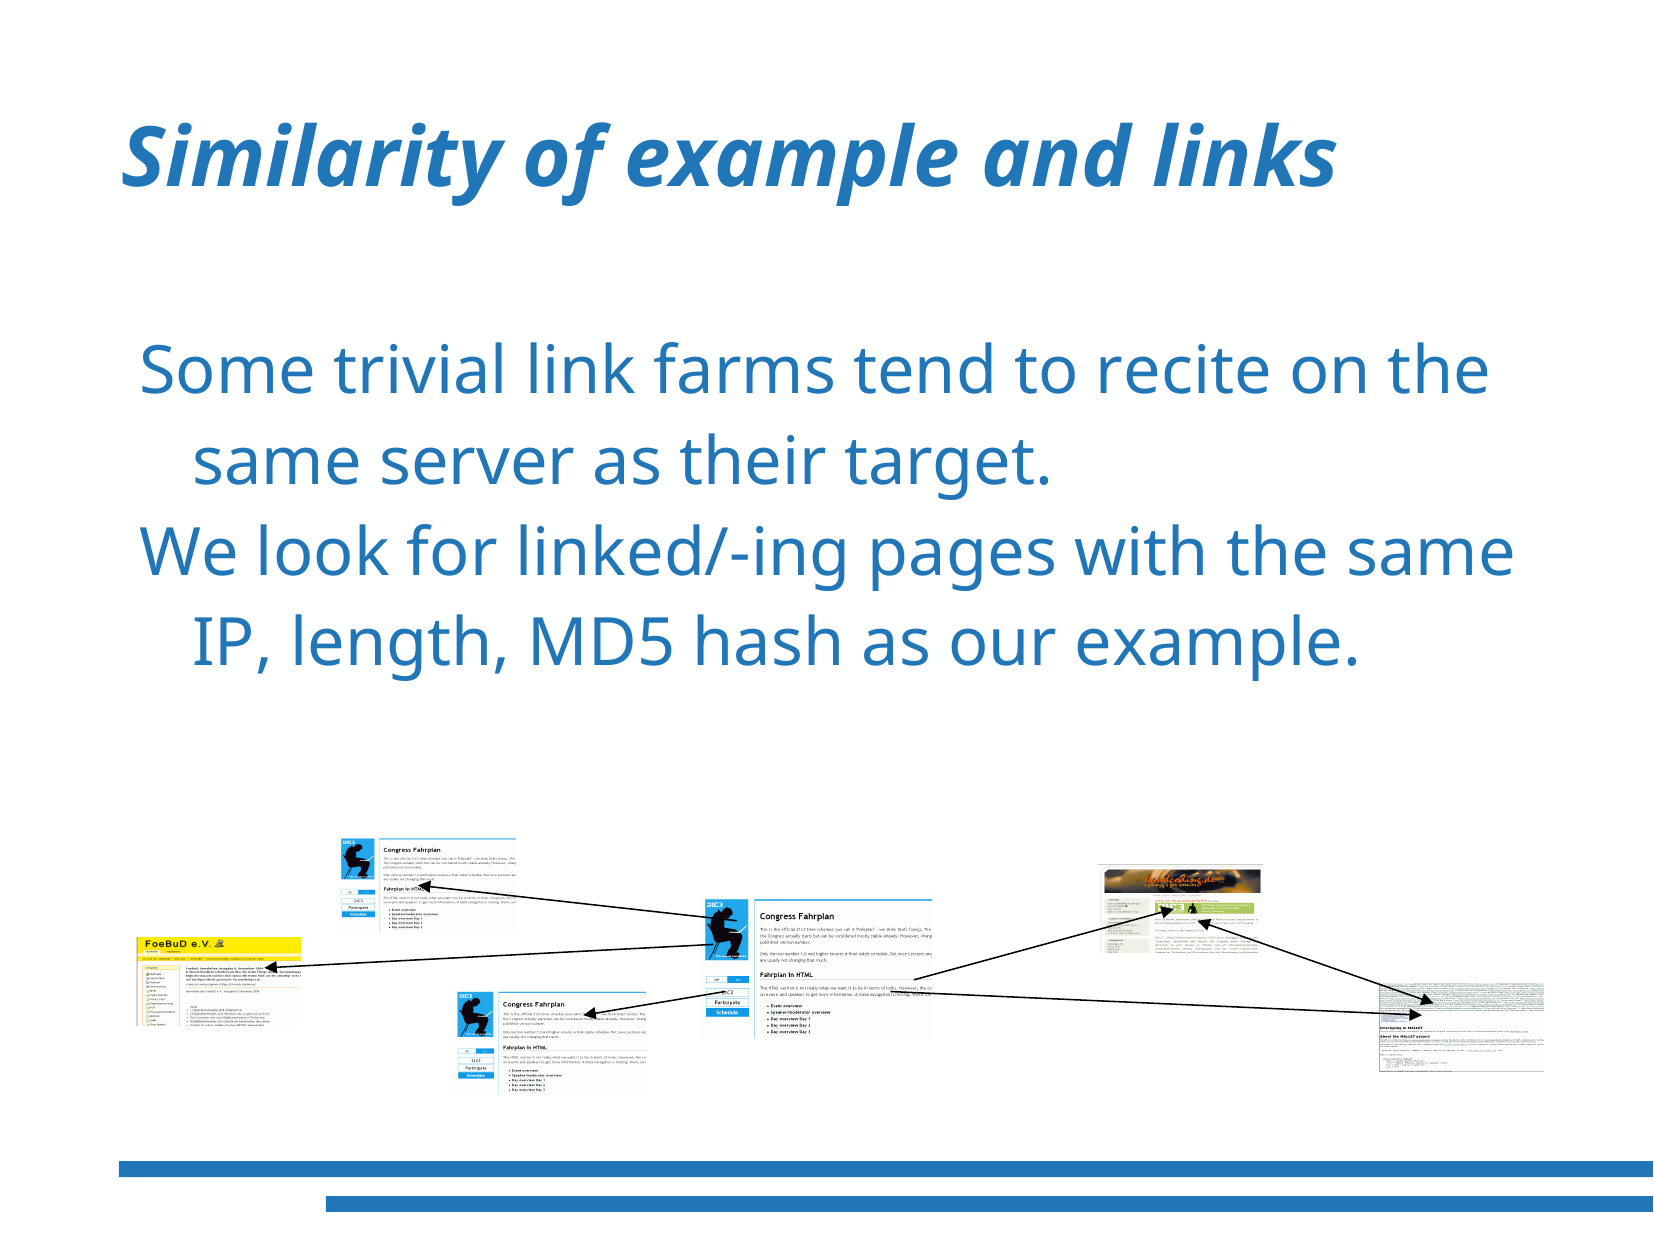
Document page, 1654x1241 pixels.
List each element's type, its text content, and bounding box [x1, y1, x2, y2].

picture [136, 937, 301, 1026]
list Some trivial link farms tend to recite on the same server as their target. We look for linked/-ing pages with the same IP, length, MD5 hash as our example. [121, 322, 1592, 1133]
picture [1098, 864, 1263, 953]
title Similarity of example and links [121, 50, 1534, 258]
picture [1379, 983, 1544, 1072]
picture [701, 894, 932, 1039]
